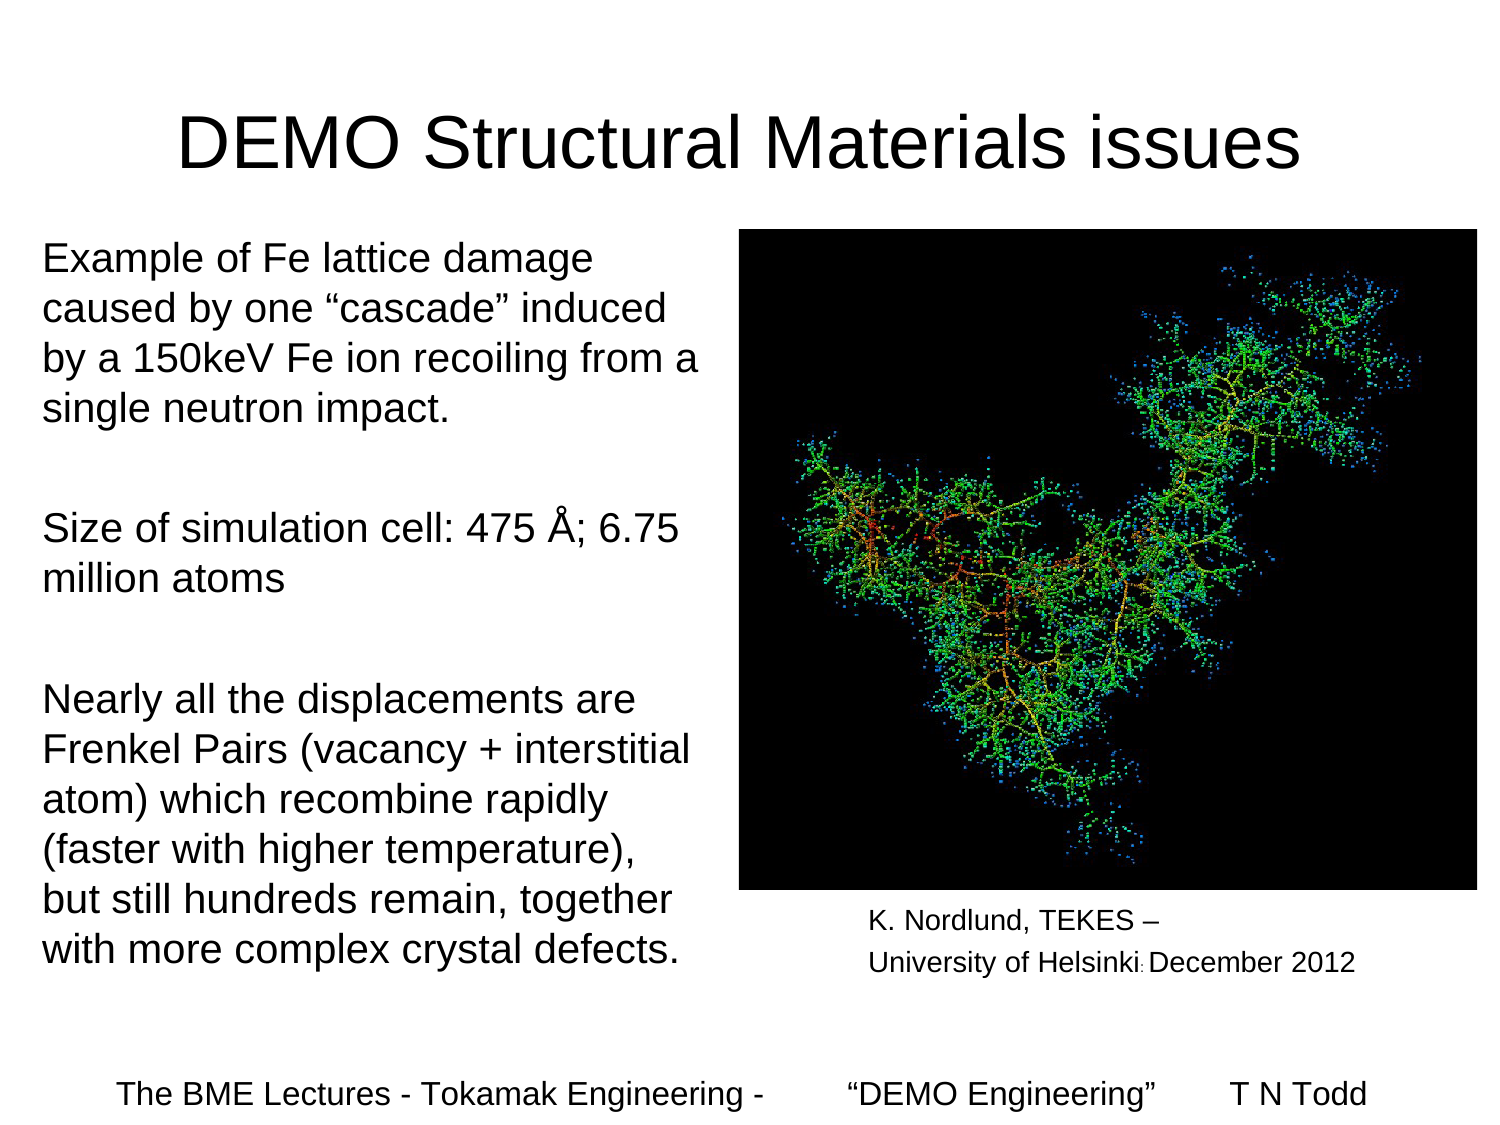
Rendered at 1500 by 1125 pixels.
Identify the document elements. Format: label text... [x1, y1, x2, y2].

picture [738, 229, 1478, 890]
text_box Example of Fe lattice damage caused by one “cascade” induced by a 150keV Fe ion recoiling from a single neutron impact. Size of simulation cell: 475 Å; 6.75 million atoms Nearly all the displacements are Frenkel Pairs (vacancy + interstitial atom) which recombine rapidly (faster with higher temperature), but still hundreds remain, together with more complex crystal defects. [0, 222, 716, 1020]
text_box DEMO Structural Materials issues [75, 45, 1426, 233]
text_box K. Nordlund, TEKES – University of Helsinki: December 2012 [797, 893, 1424, 986]
